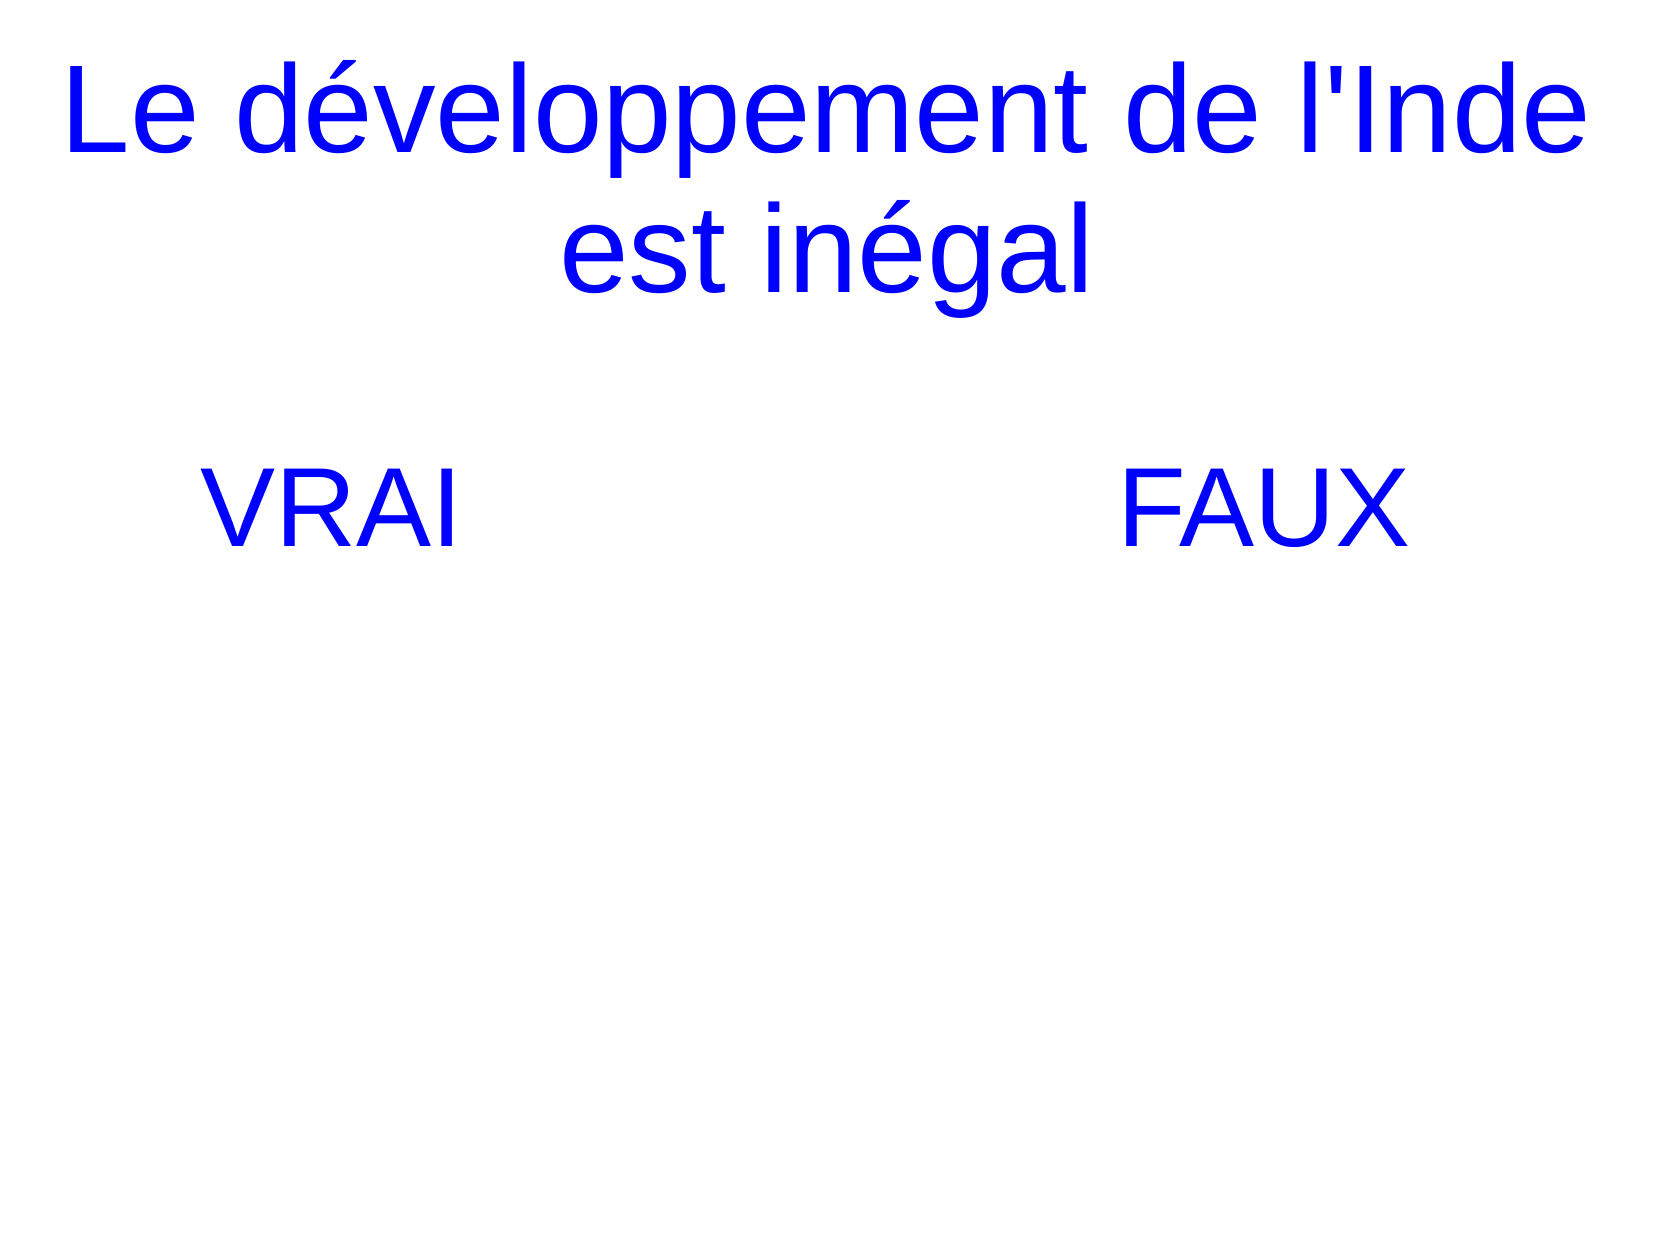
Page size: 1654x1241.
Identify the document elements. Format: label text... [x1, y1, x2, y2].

text_box Le développement de l'Inde est inégal VRAI FAUX [29, 31, 1625, 578]
